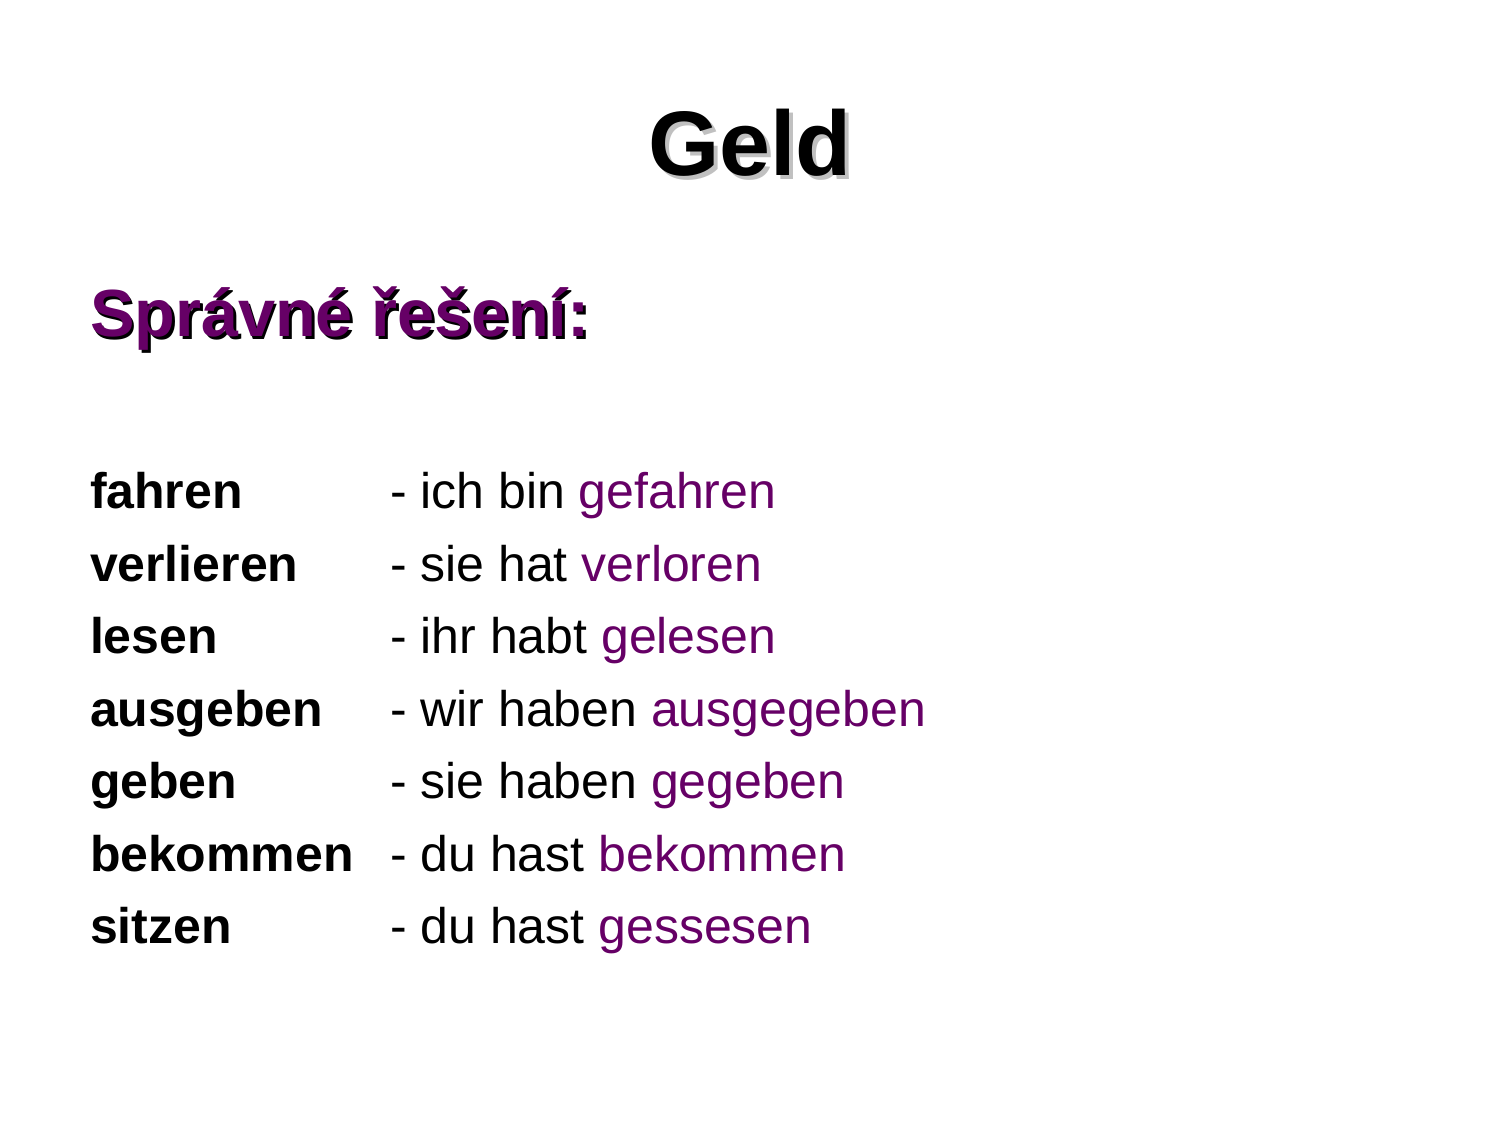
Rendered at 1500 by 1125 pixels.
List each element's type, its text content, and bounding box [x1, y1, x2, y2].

list Správné řešení: fahren - ich bin gefahren verlieren - sie hat verloren lesen - ihr habt gelesen ausgeben - wir haben ausgegeben geben - sie haben gegeben bekommen - du hast bekommen sitzen - du hast gessesen [75, 262, 1426, 1125]
title Geld [75, 45, 1426, 233]
